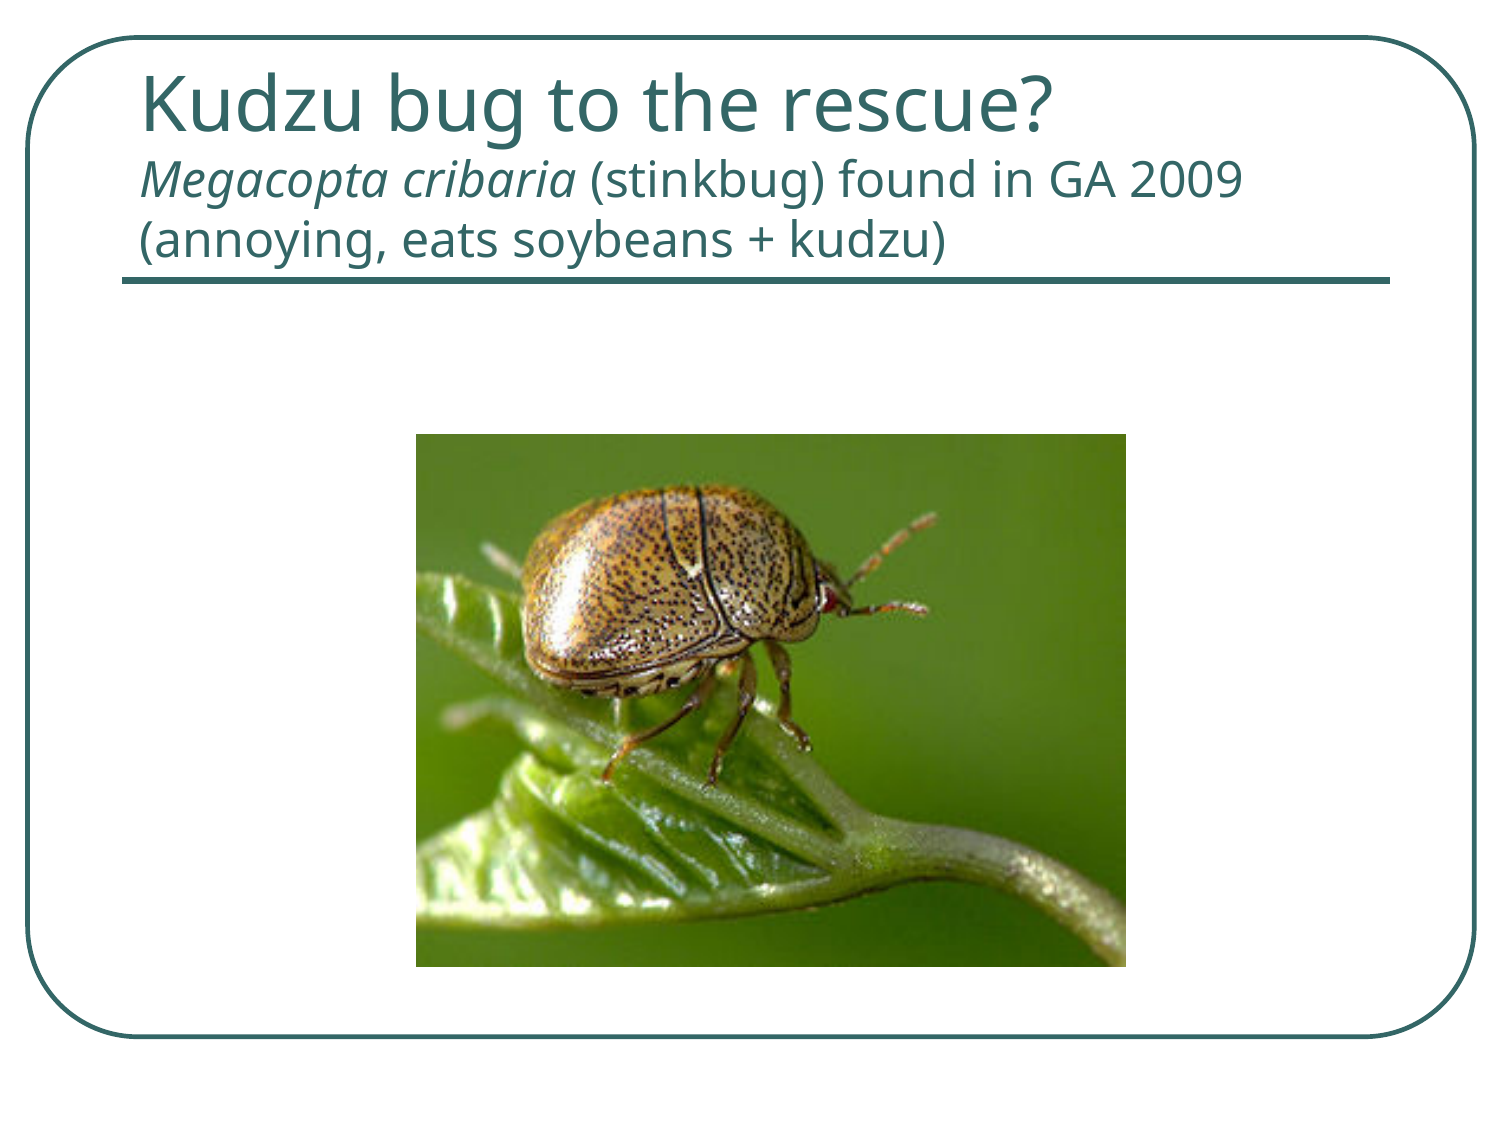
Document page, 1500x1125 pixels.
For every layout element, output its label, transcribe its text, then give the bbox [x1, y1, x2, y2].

title Kudzu bug to the rescue? Megacopta cribaria (stinkbug) found in GA 2009 (annoying, eats soybeans + kudzu) [125, 47, 1388, 275]
picture [416, 434, 1126, 967]
